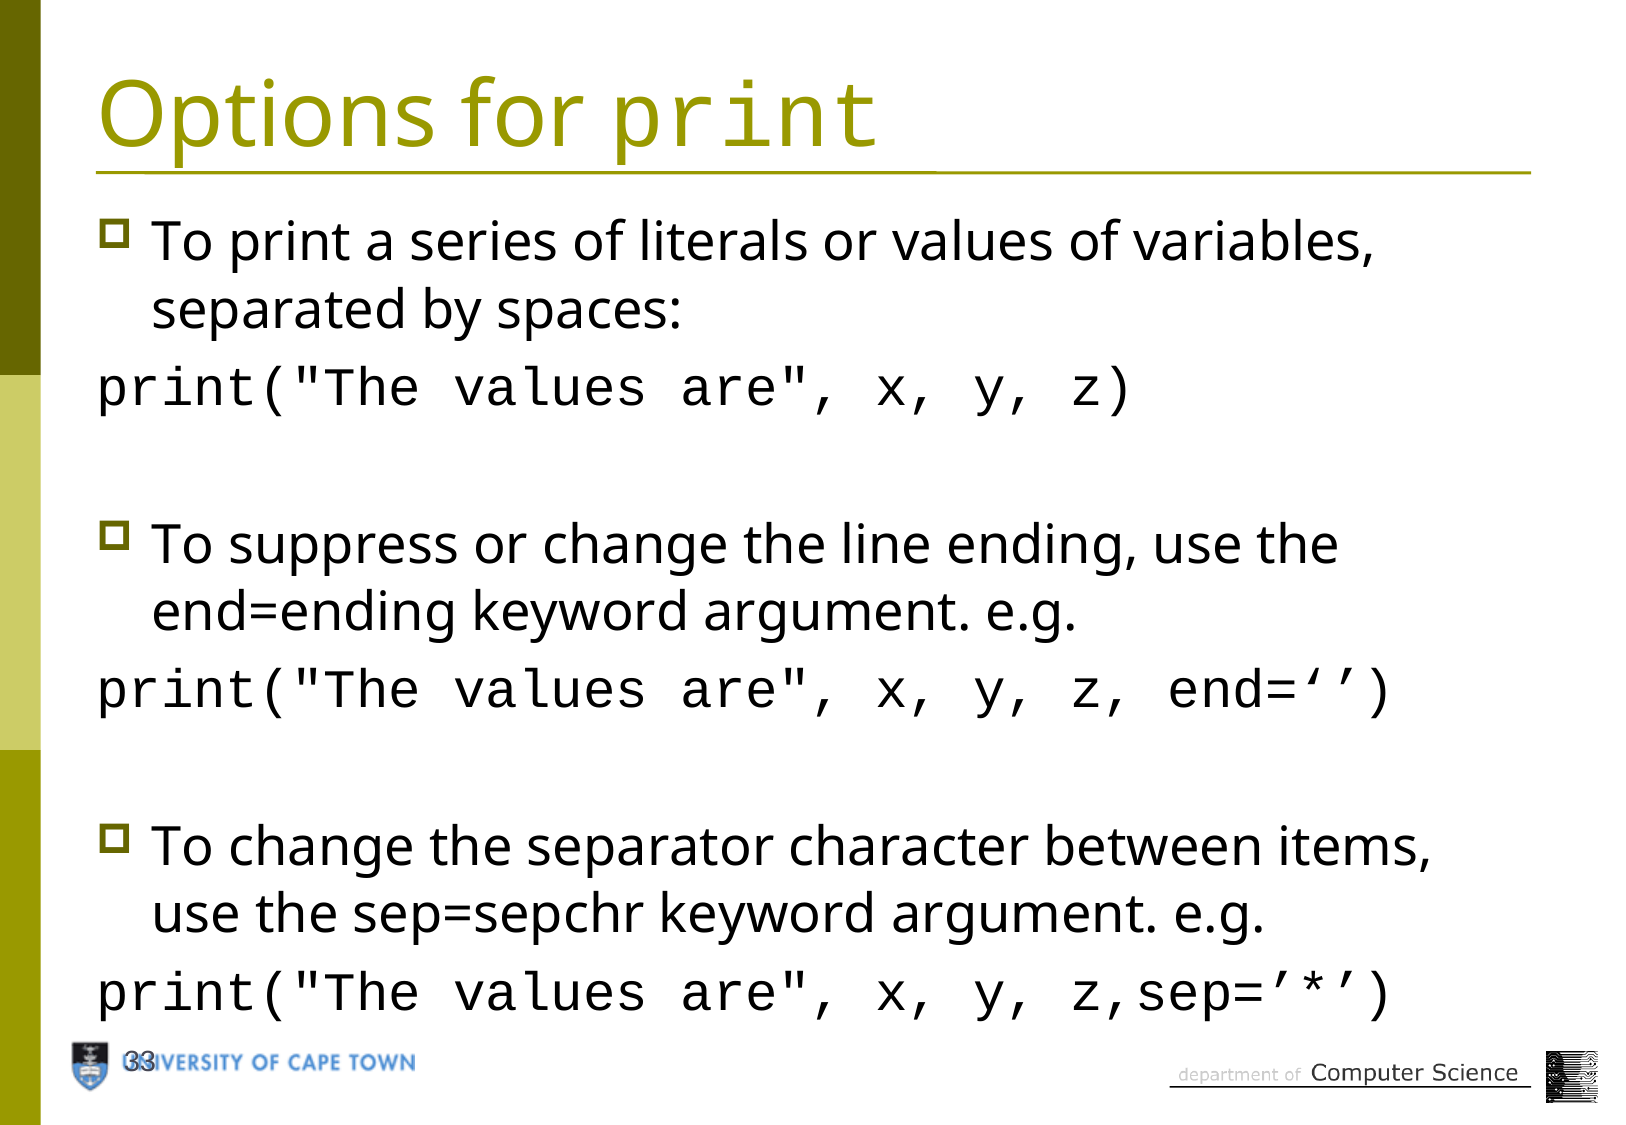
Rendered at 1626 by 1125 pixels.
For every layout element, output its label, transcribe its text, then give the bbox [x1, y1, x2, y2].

title Options for print [81, 29, 1543, 172]
picture [1546, 1051, 1598, 1103]
list To print a series of literals or values of variables, separated by spaces: print("The values are", x, y, z) To suppress or change the line ending, use the end=ending keyword argument. e.g. print("The values are", x, y, z, end=‘’) To change the separator character between items, use the sep=sepchr keyword argument. e.g. print("The values are", x, y, z,sep=’*’) [81, 196, 1543, 1005]
picture [61, 1024, 415, 1103]
text_box <number> [108, 1042, 462, 1103]
picture [1169, 1043, 1532, 1091]
